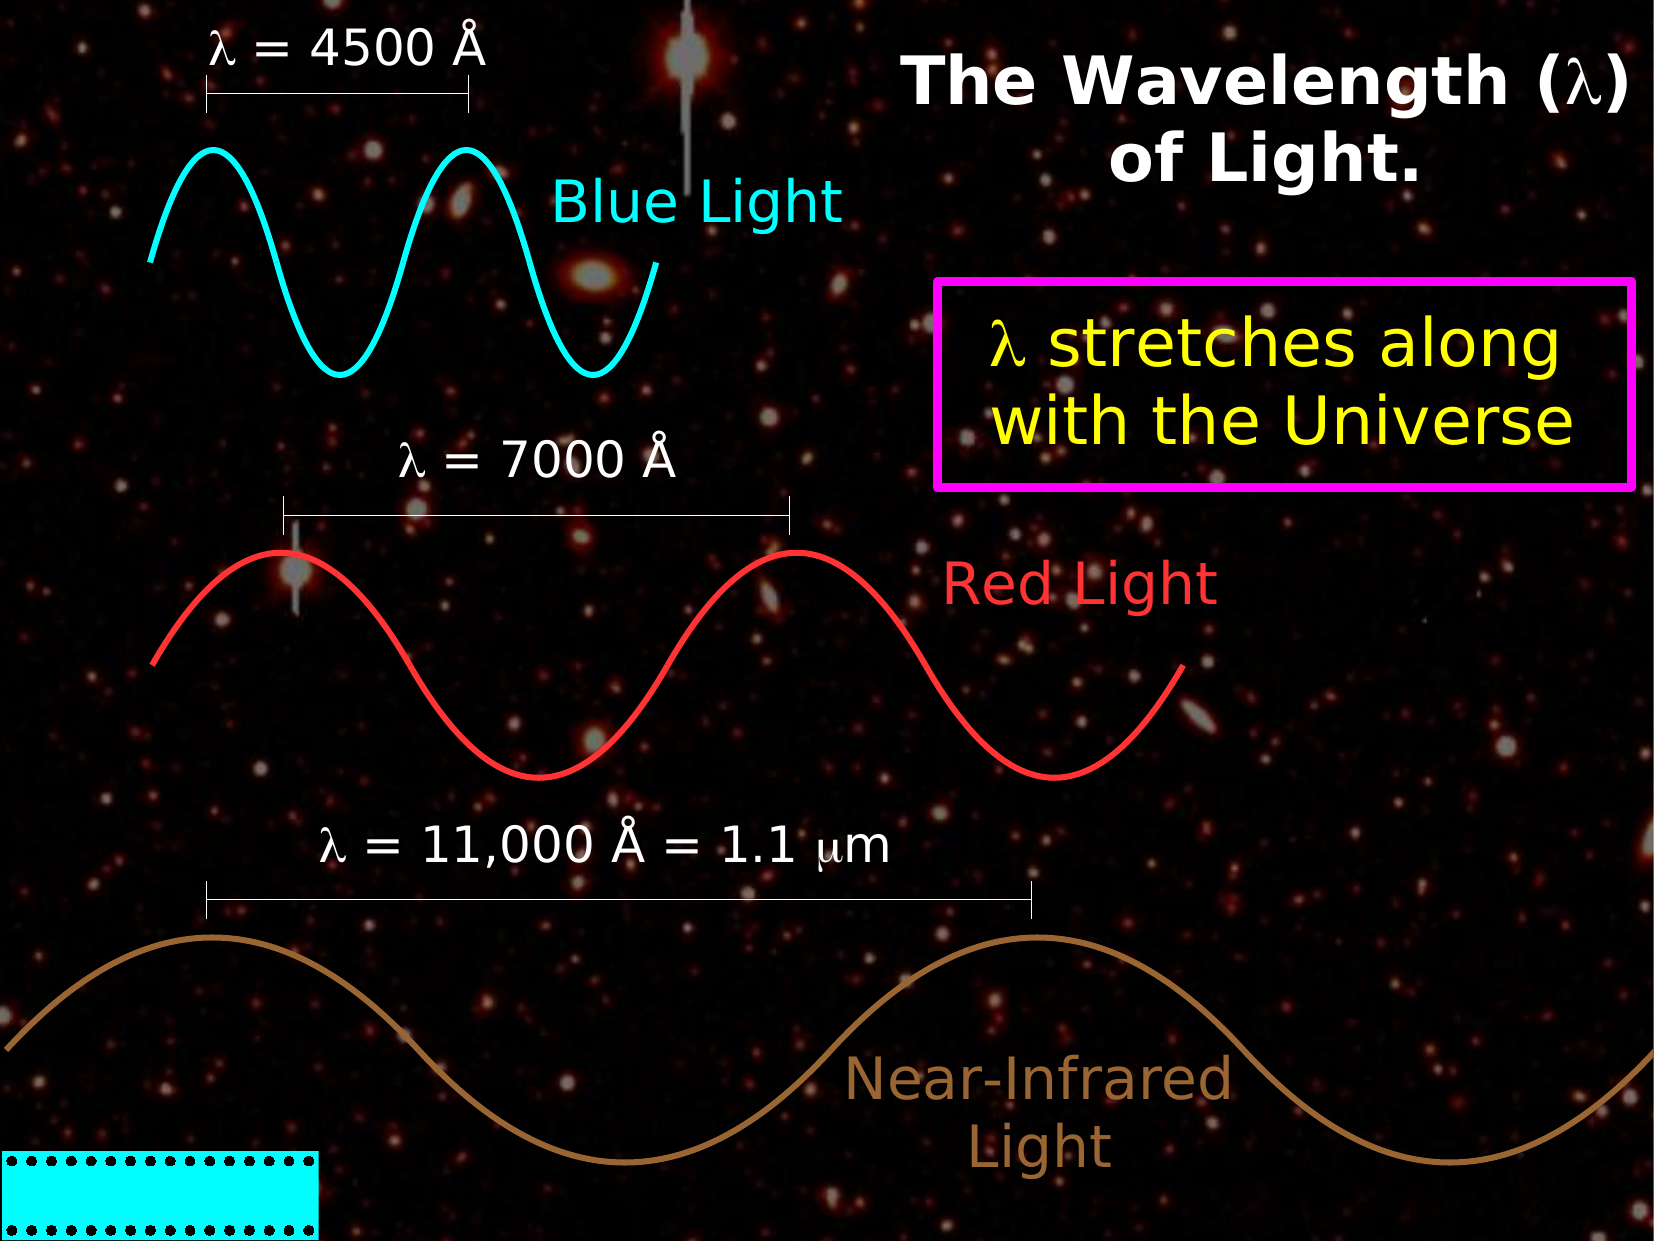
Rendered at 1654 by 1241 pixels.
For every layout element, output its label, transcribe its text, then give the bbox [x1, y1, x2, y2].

text_box Blue Light [550, 168, 844, 237]
text_box Near-Infrared Light [843, 1045, 1236, 1182]
picture [0, 0, 1654, 1241]
text_box Red Light [941, 550, 1219, 618]
text_box [2, 1151, 319, 1241]
text_box The Wavelength (l) of Light. [900, 42, 1634, 208]
text_box l stretches along with the Universe [989, 304, 1577, 470]
text_box l = 4500 Å [208, 18, 488, 85]
text_box l = 7000 Å [398, 431, 678, 497]
text_box l = 11,000 Å = 1.1 mm [318, 815, 893, 882]
